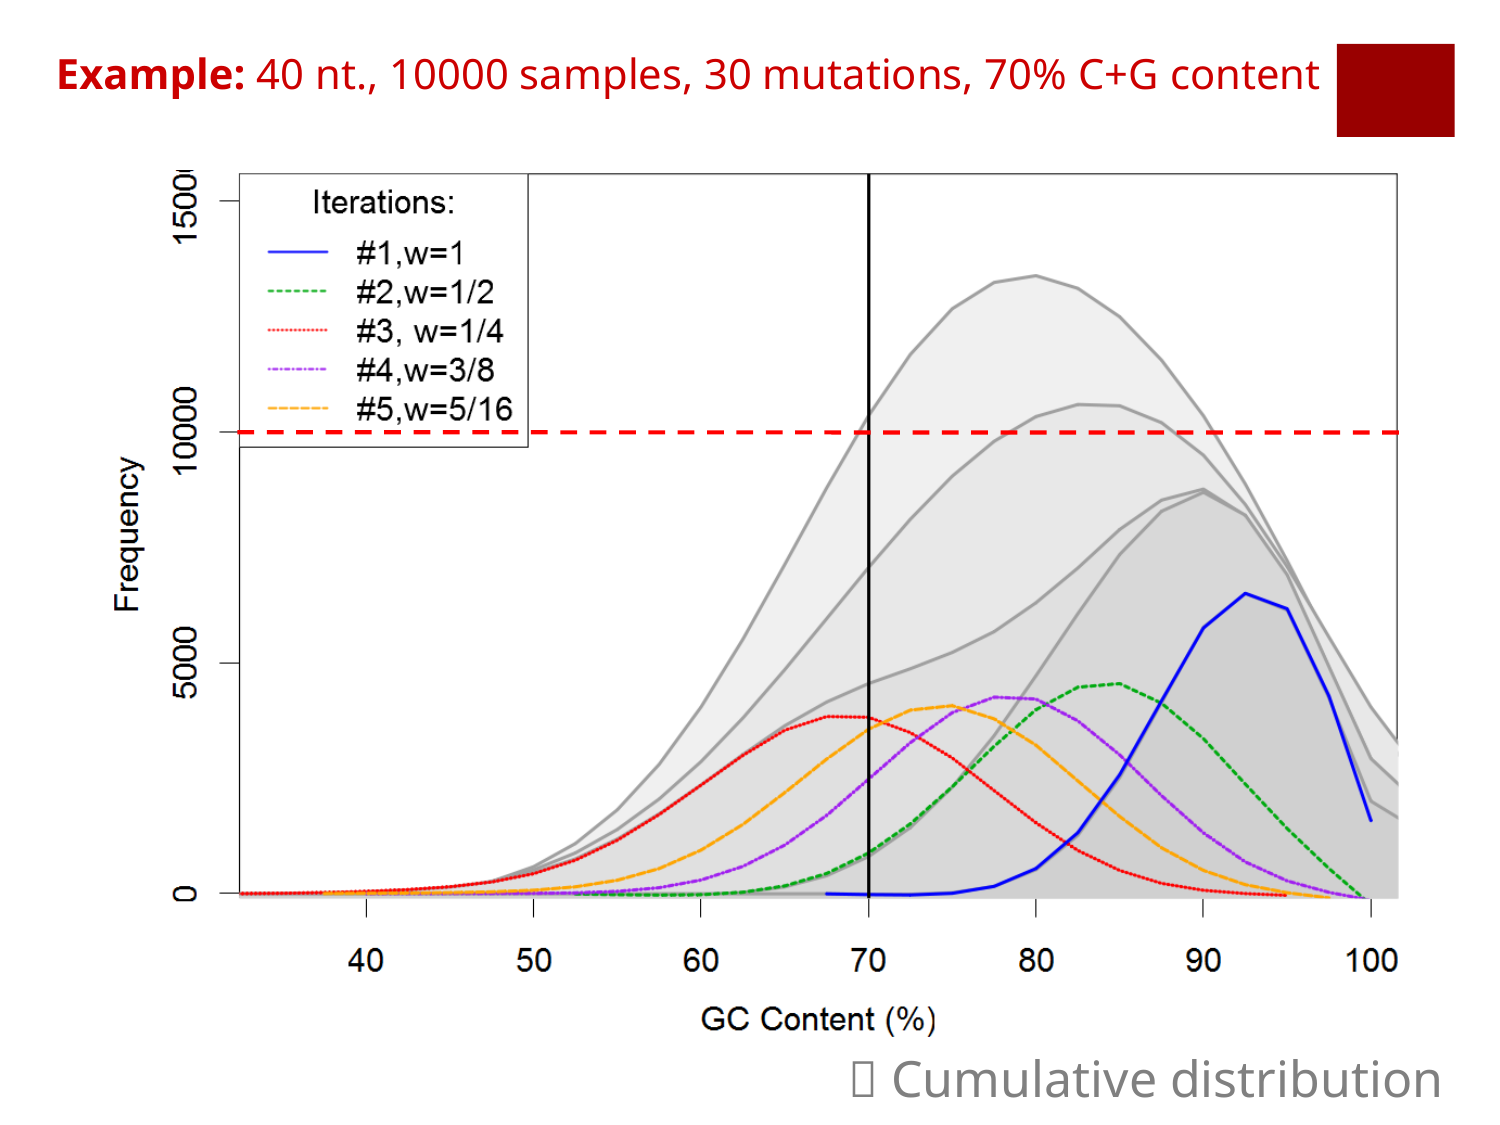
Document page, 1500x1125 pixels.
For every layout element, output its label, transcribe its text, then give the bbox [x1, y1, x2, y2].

picture [99, 170, 1401, 1038]
text_box  Cumulative distribution [833, 1036, 1475, 1113]
text_box Example: 40 nt., 10000 samples, 30 mutations, 70% C+G content [24, 37, 1336, 125]
